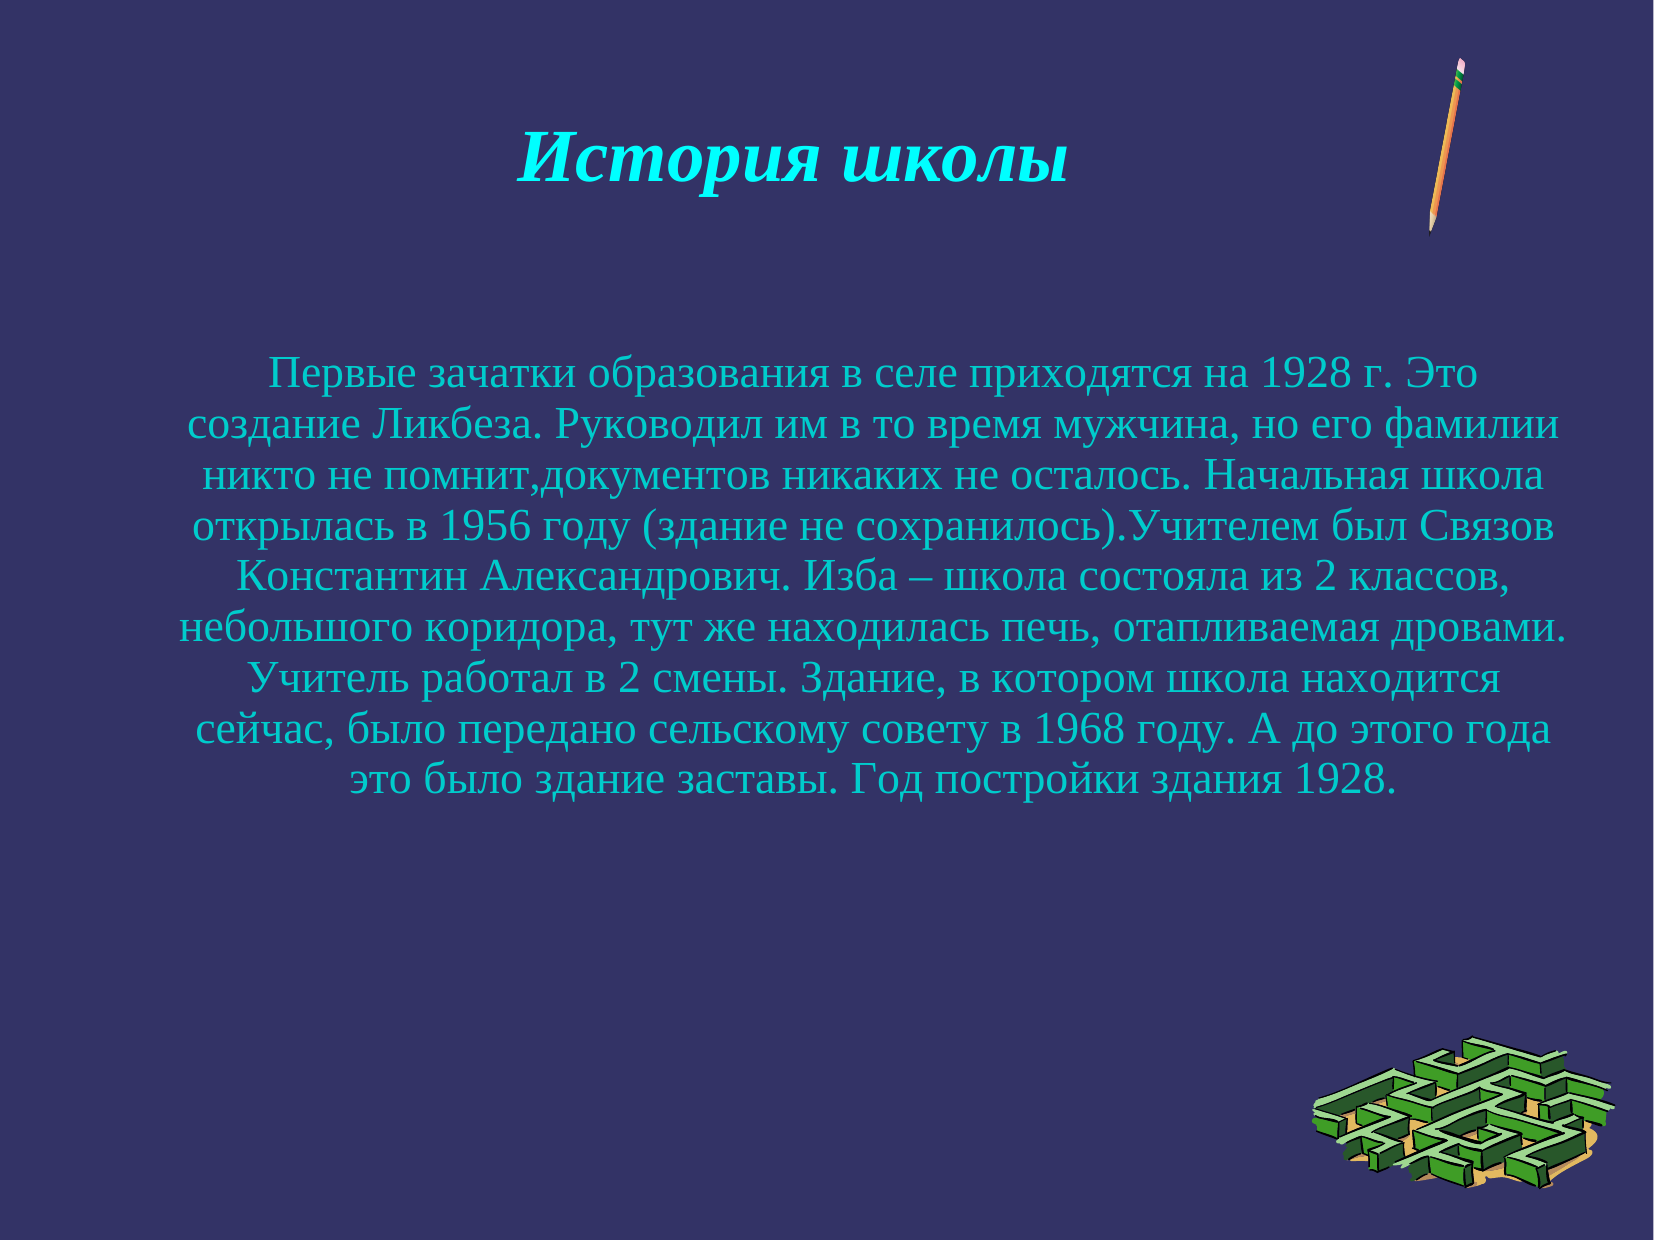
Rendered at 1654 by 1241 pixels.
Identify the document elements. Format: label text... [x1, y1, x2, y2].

subtitle Первые зачатки образования в селе приходятся на 1928 г. Это создание Ликбеза. Руководил им в то время мужчина, но его фамилии никто не помнит,документов никаких не осталось. Начальная школа открылась в 1956 году (здание не сохранилось).Учителем был Связов Константин Александрович. Изба – школа состояла из 2 классов, небольшого коридора, тут же находилась печь, отапливаемая дровами. Учитель работал в 2 смены. Здание, в котором школа находится сейчас, было передано сельскому совету в 1968 году. А до этого года это было здание заставы. Год постройки здания 1928. [178, 190, 1570, 1196]
title История школы [59, 52, 1548, 260]
picture [1429, 58, 1465, 237]
